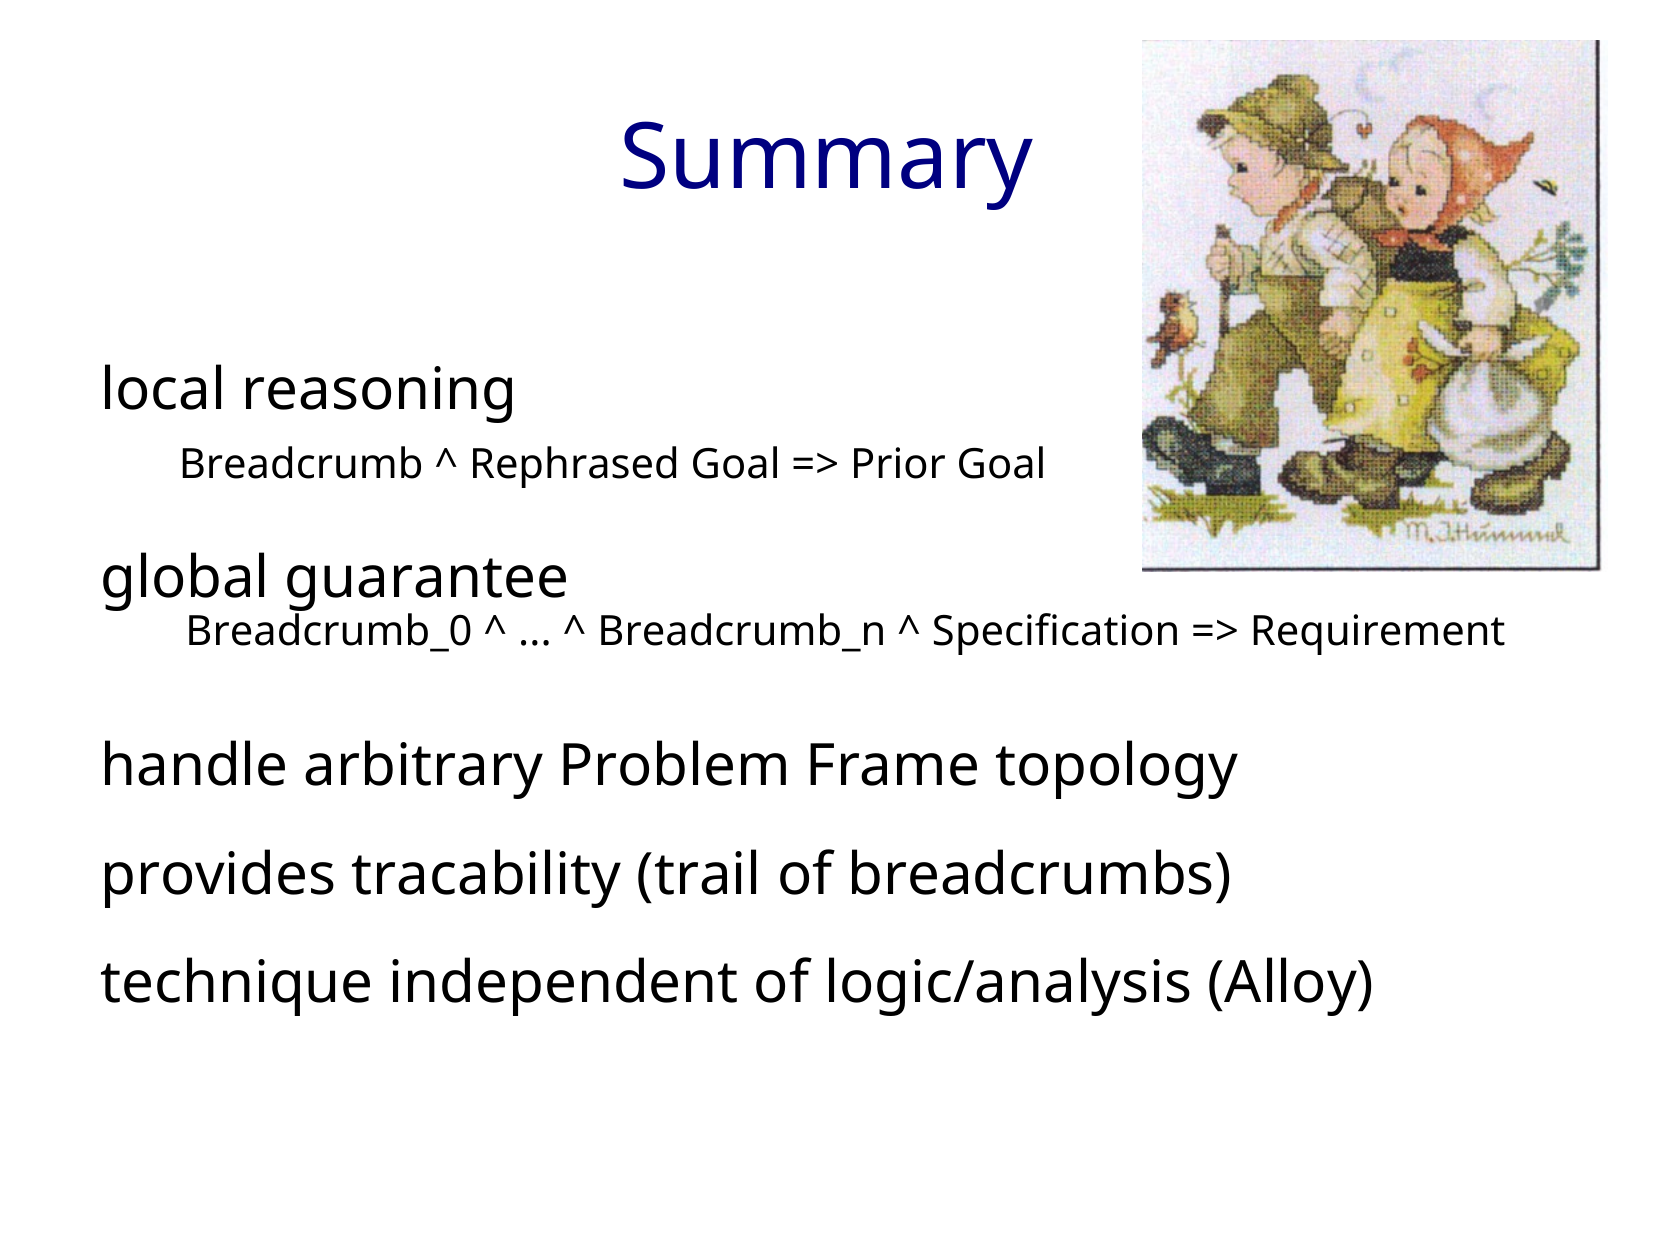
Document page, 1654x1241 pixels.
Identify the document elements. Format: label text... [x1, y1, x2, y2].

title Summary [82, 49, 1142, 257]
picture [1142, 40, 1608, 572]
text_box Breadcrumb ^ Rephrased Goal => Prior Goal [111, 416, 1115, 508]
list local reasoning global guarantee handle arbitrary Problem Frame topology provides tracability (trail of breadcrumbs) technique independent of logic/analysis (Alloy) [82, 347, 1571, 1166]
text_box Breadcrumb_0 ^ ... ^ Breadcrumb_n ^ Specification => Requirement [101, 591, 1590, 668]
